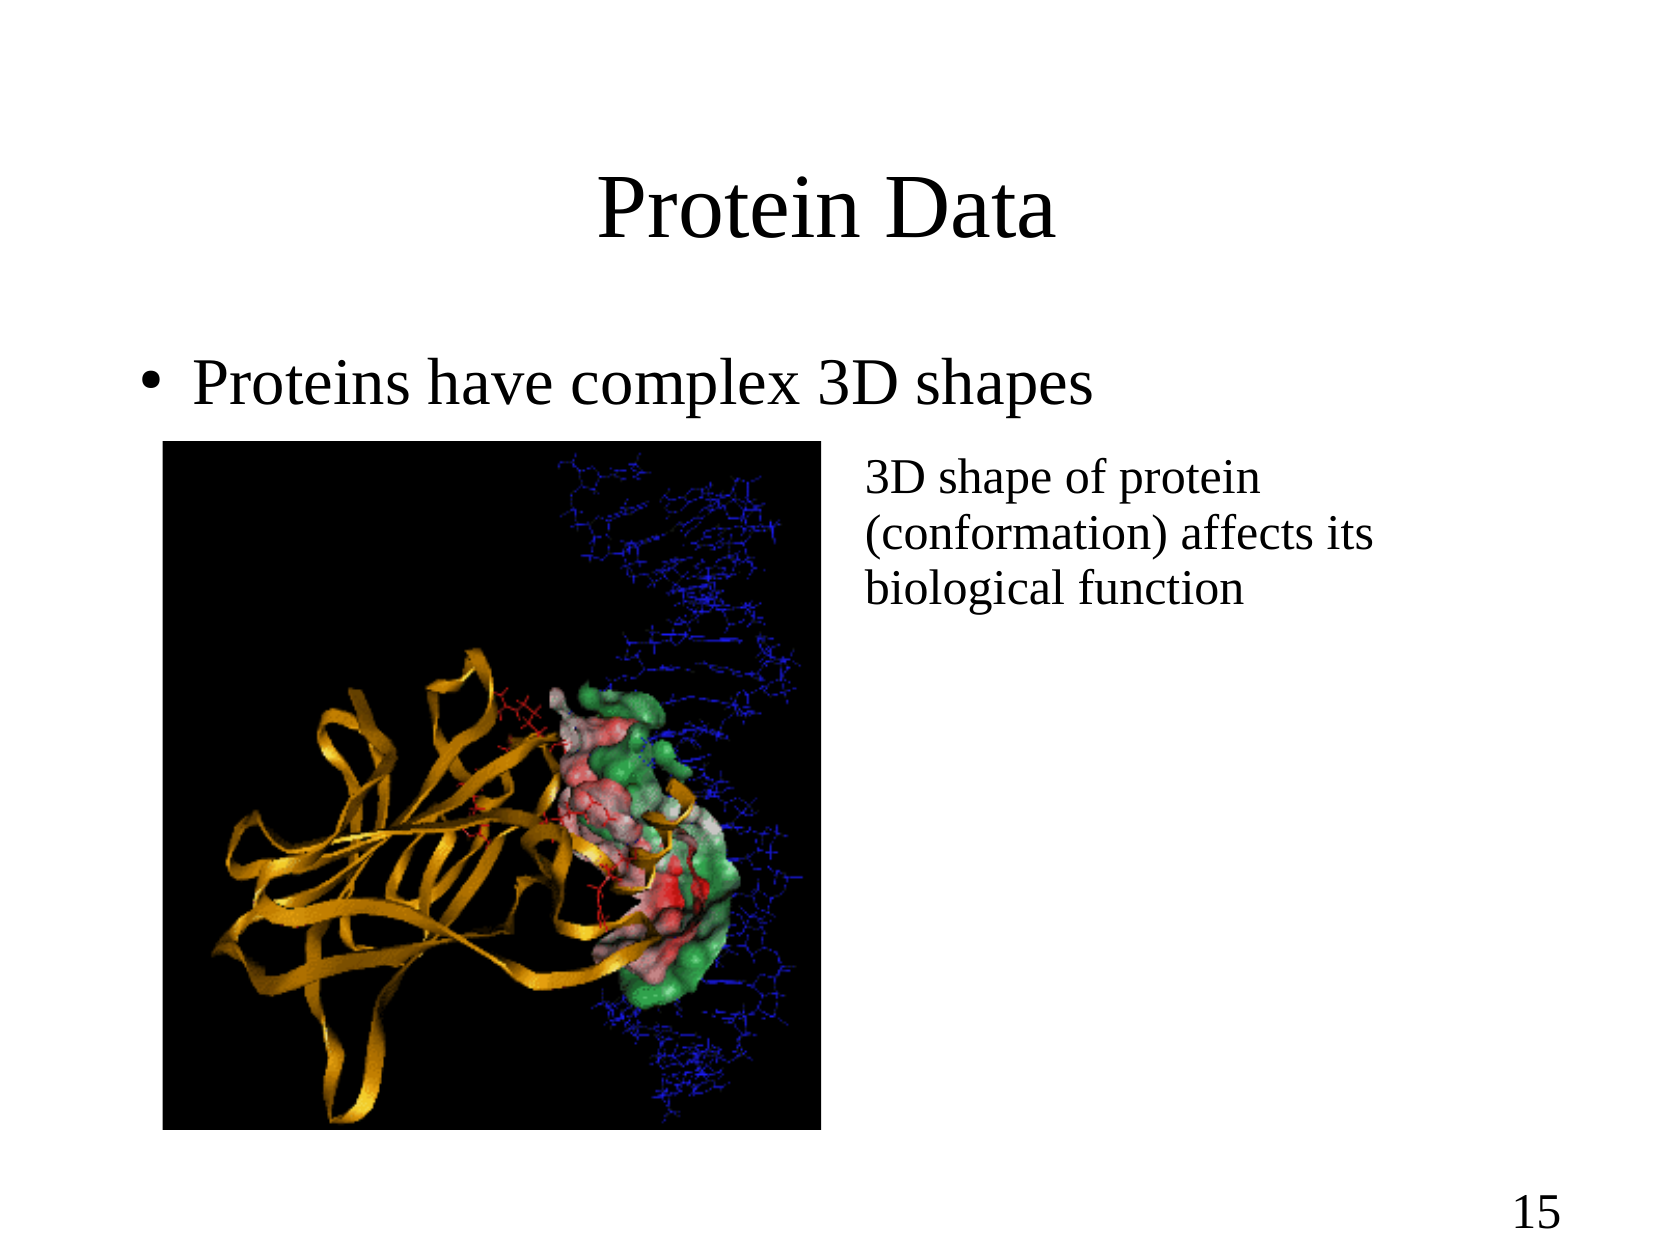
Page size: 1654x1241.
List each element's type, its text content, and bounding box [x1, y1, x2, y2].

chart [162, 441, 822, 1130]
list Proteins have complex 3D shapes [121, 344, 1534, 425]
title Protein Data [121, 102, 1534, 311]
text_box <number> [1511, 1183, 1654, 1241]
text_box 3D shape of protein (conformation) affects its biological function [850, 441, 1417, 637]
